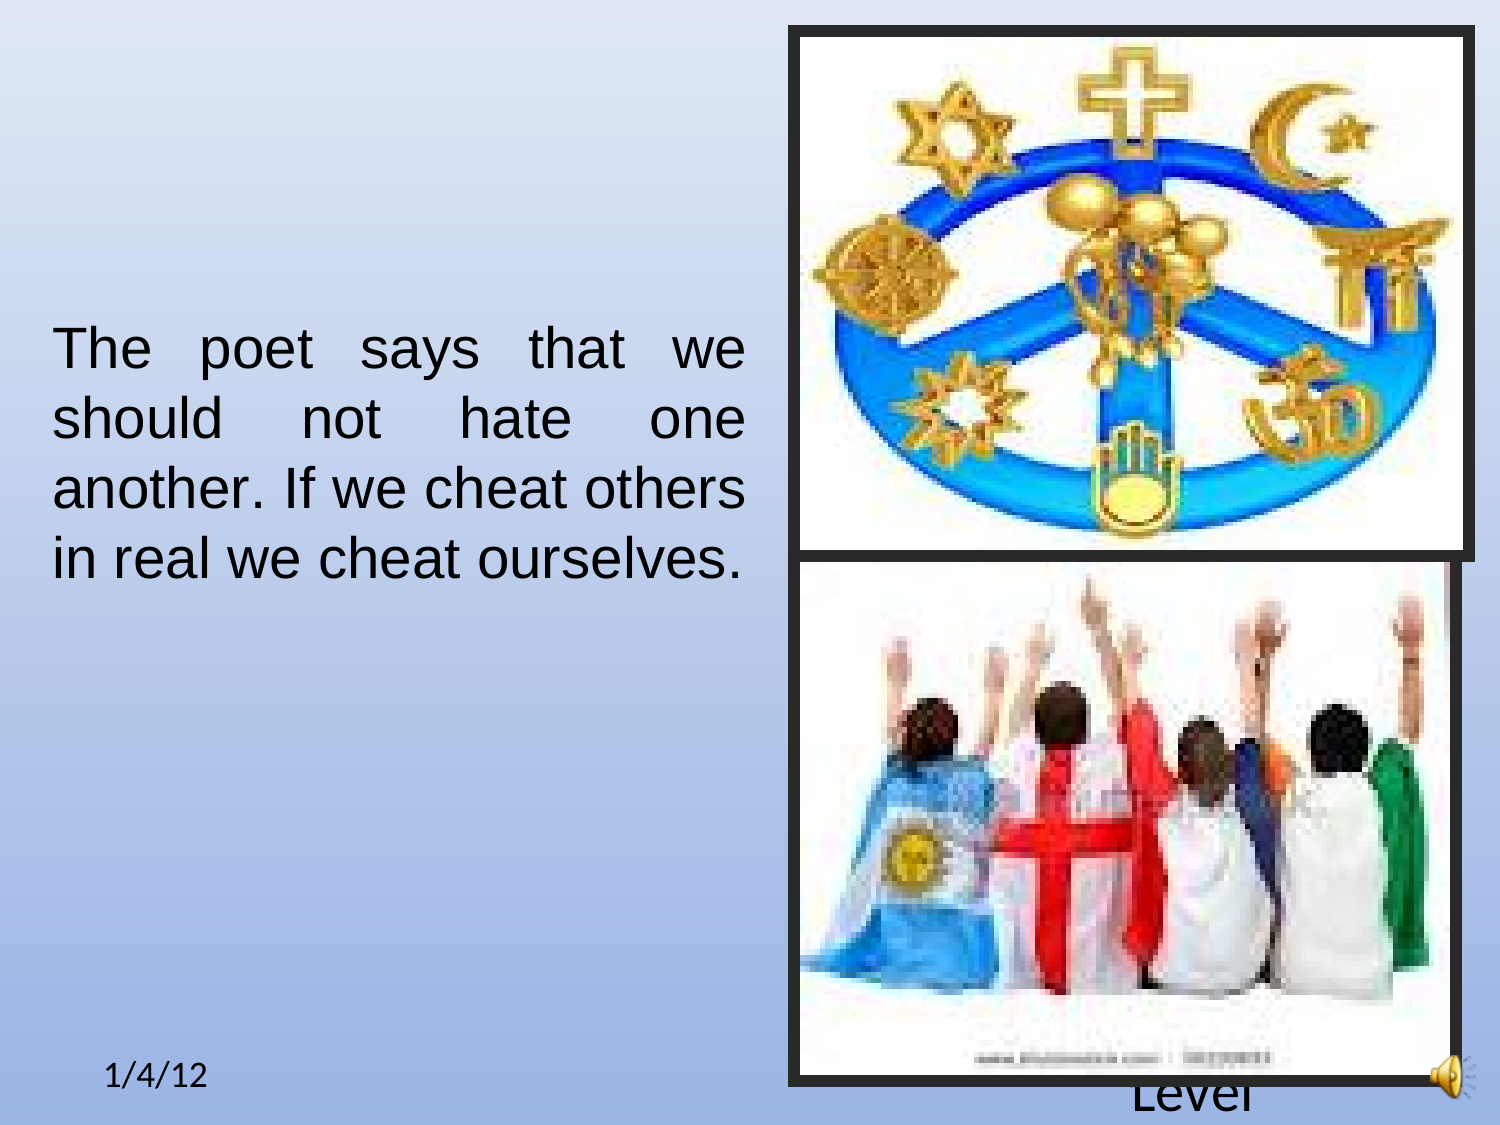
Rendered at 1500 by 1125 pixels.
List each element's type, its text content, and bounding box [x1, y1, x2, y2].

text_box The poet says that we should not hate one another. If we cheat others in real we cheat ourselves. [37, 24, 763, 876]
picture [800, 37, 1463, 550]
picture [800, 562, 1480, 1105]
